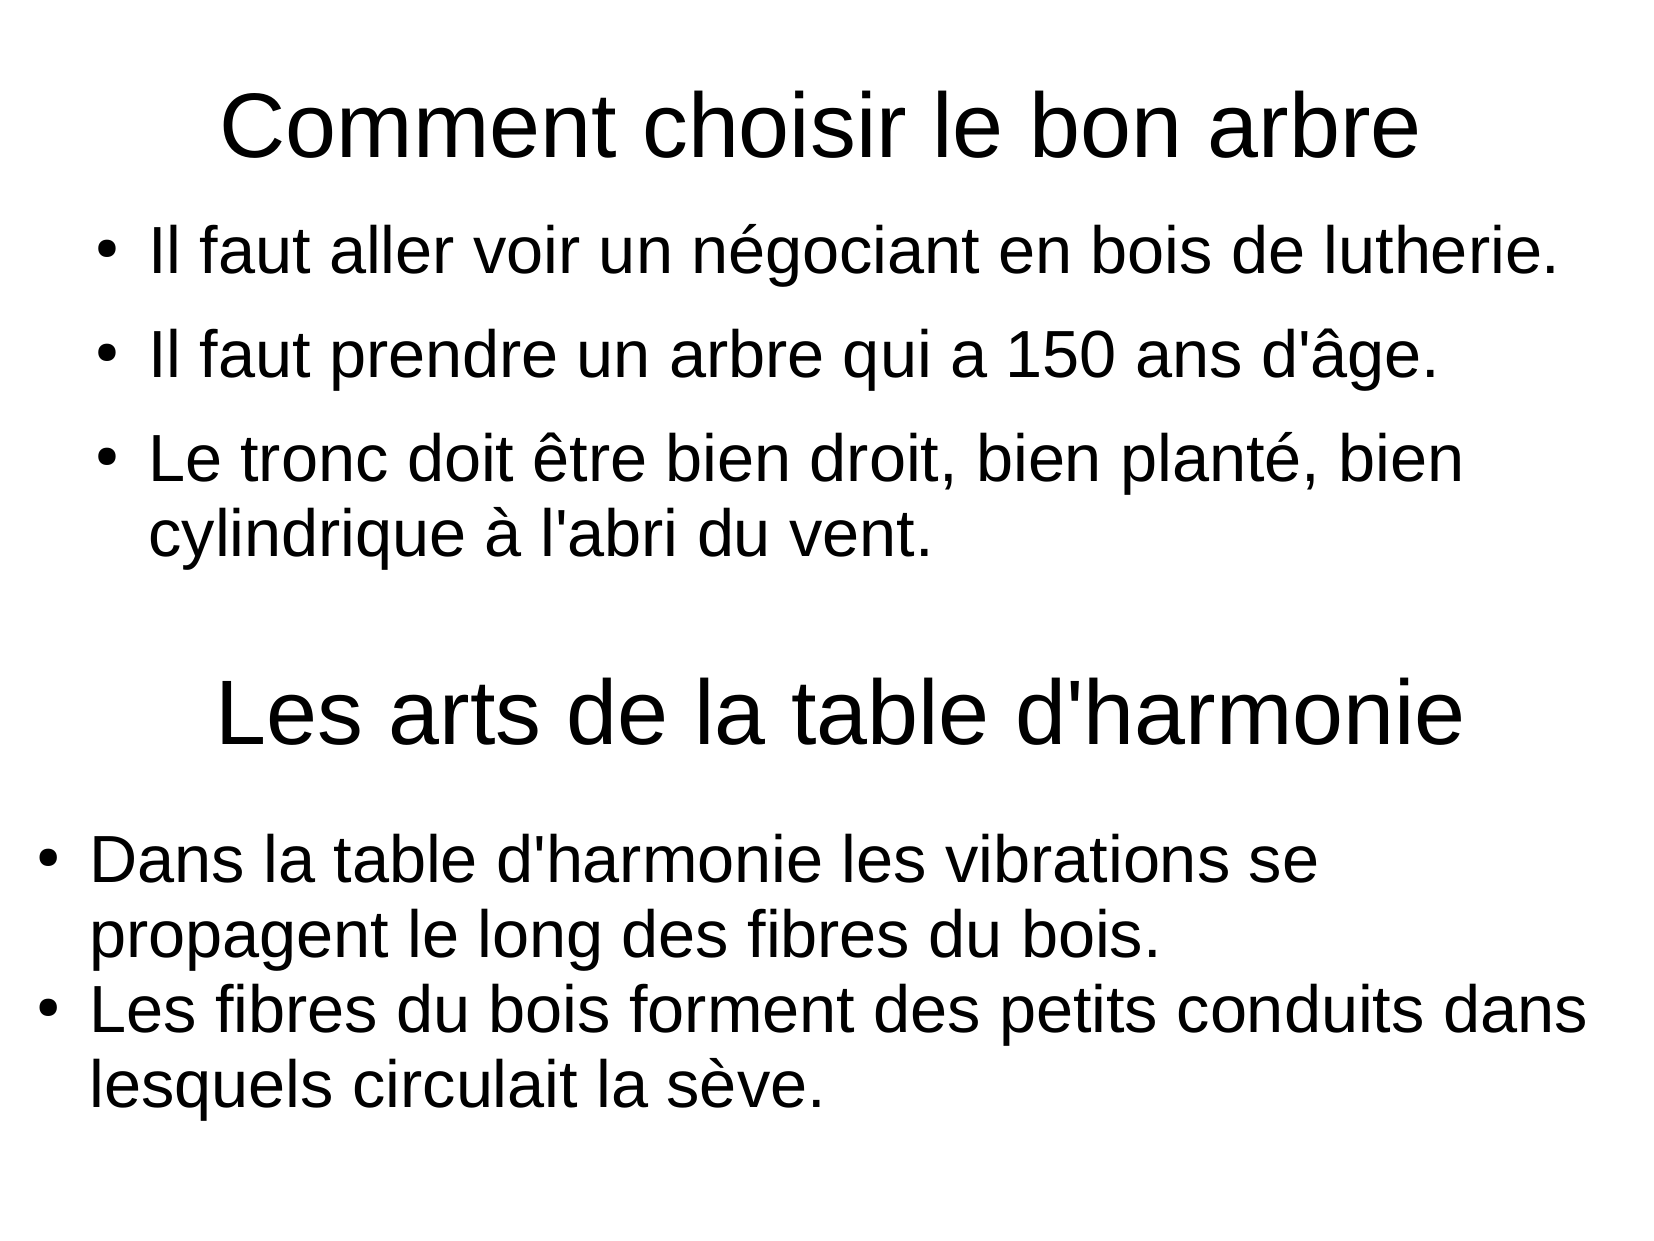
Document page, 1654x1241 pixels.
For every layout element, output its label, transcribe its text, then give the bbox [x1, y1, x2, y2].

text_box Les arts de la table d'harmonie [200, 661, 1483, 814]
list Il faut aller voir un négociant en bois de lutherie. Il faut prendre un arbre qui a 150 ans d'âge. Le tronc doit être bien droit, bien planté, bien cylindrique à l'abri du vent. [77, 212, 1566, 814]
text_box Dans la table d'harmonie les vibrations se propagent le long des fibres du bois. Les fibres du bois forment des petits conduits dans lesquels circulait la sève. [3, 814, 1619, 1159]
title Comment choisir le bon arbre [77, 22, 1566, 212]
